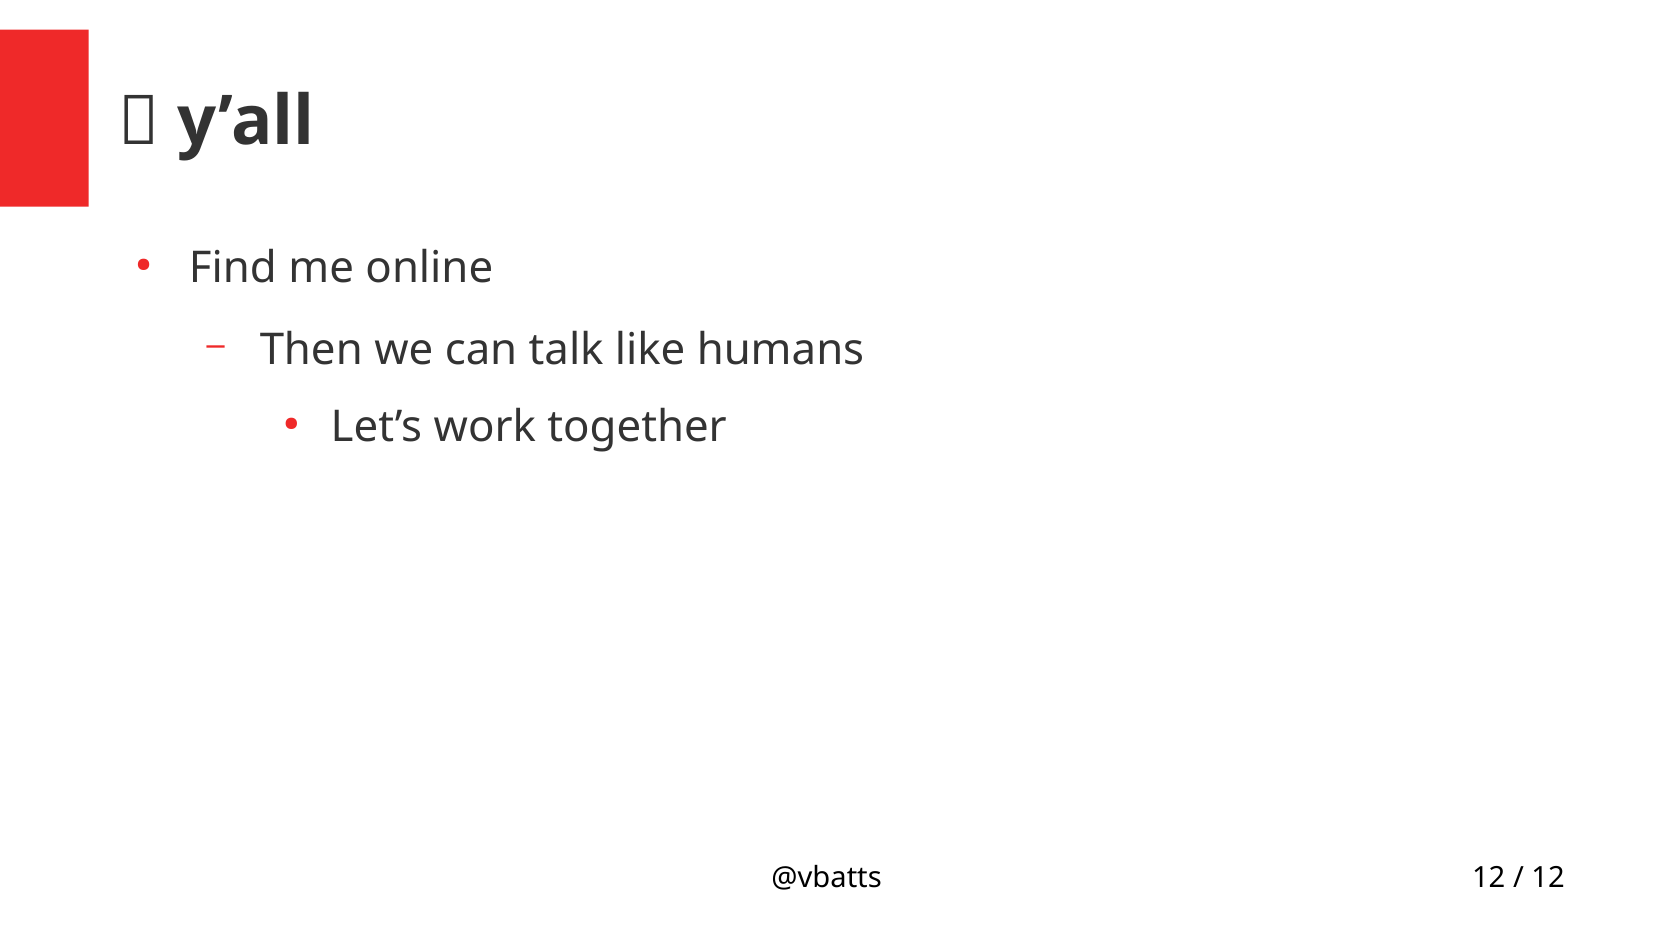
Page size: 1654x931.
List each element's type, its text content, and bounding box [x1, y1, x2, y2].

title 💚 y’all [118, 29, 1595, 207]
list Find me online Then we can talk like humans Let’s work together [118, 236, 1595, 798]
